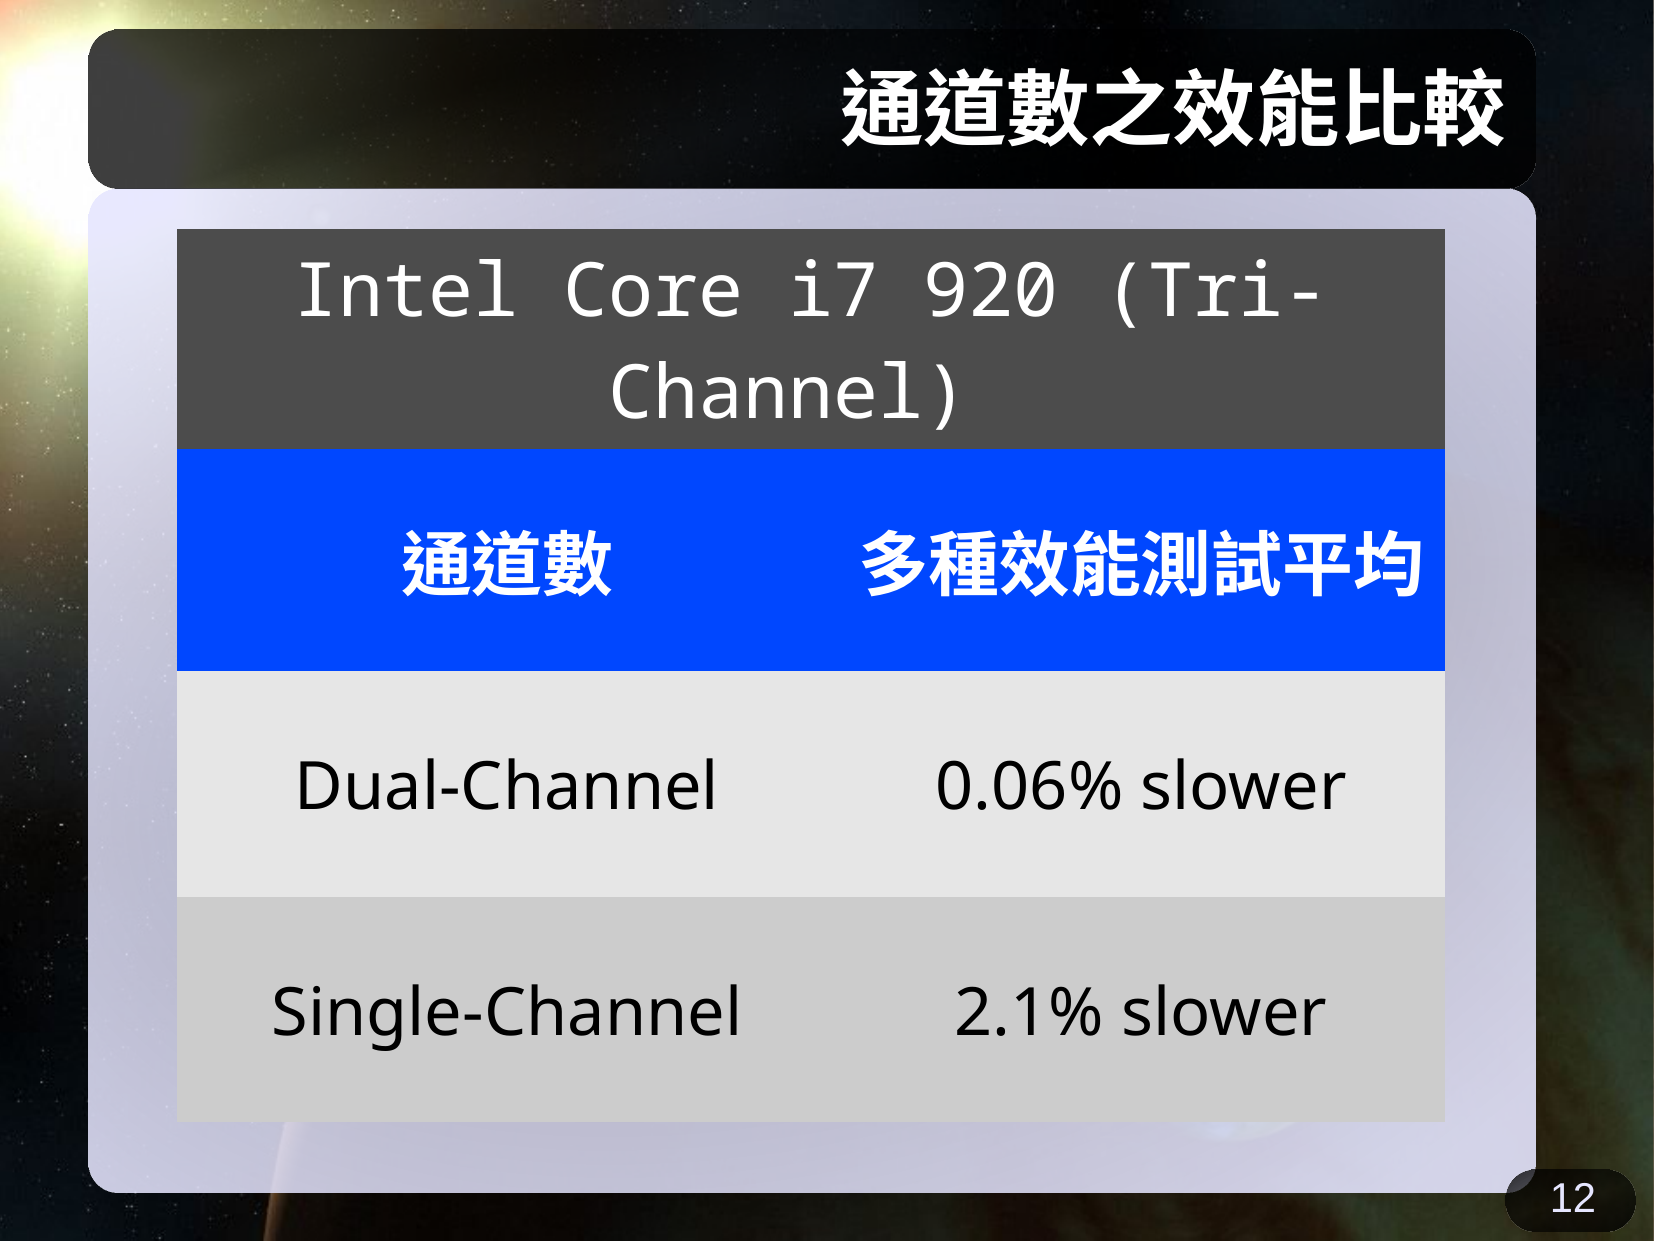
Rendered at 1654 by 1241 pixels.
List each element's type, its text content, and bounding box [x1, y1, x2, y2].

table_header Intel Core i7 920 (Tri-Channel) [177, 229, 1445, 449]
picture [0, 0, 1654, 1241]
table_cell 通道數 [177, 449, 838, 671]
table_cell Single-Channel [177, 897, 838, 1122]
table_cell 2.1% slower [838, 897, 1445, 1122]
table_cell Dual-Channel [177, 671, 838, 897]
table_cell 0.06% slower [838, 671, 1445, 897]
table_cell 多種效能測試平均 [838, 449, 1445, 671]
title 通道數之效能比較 [118, 36, 1506, 171]
